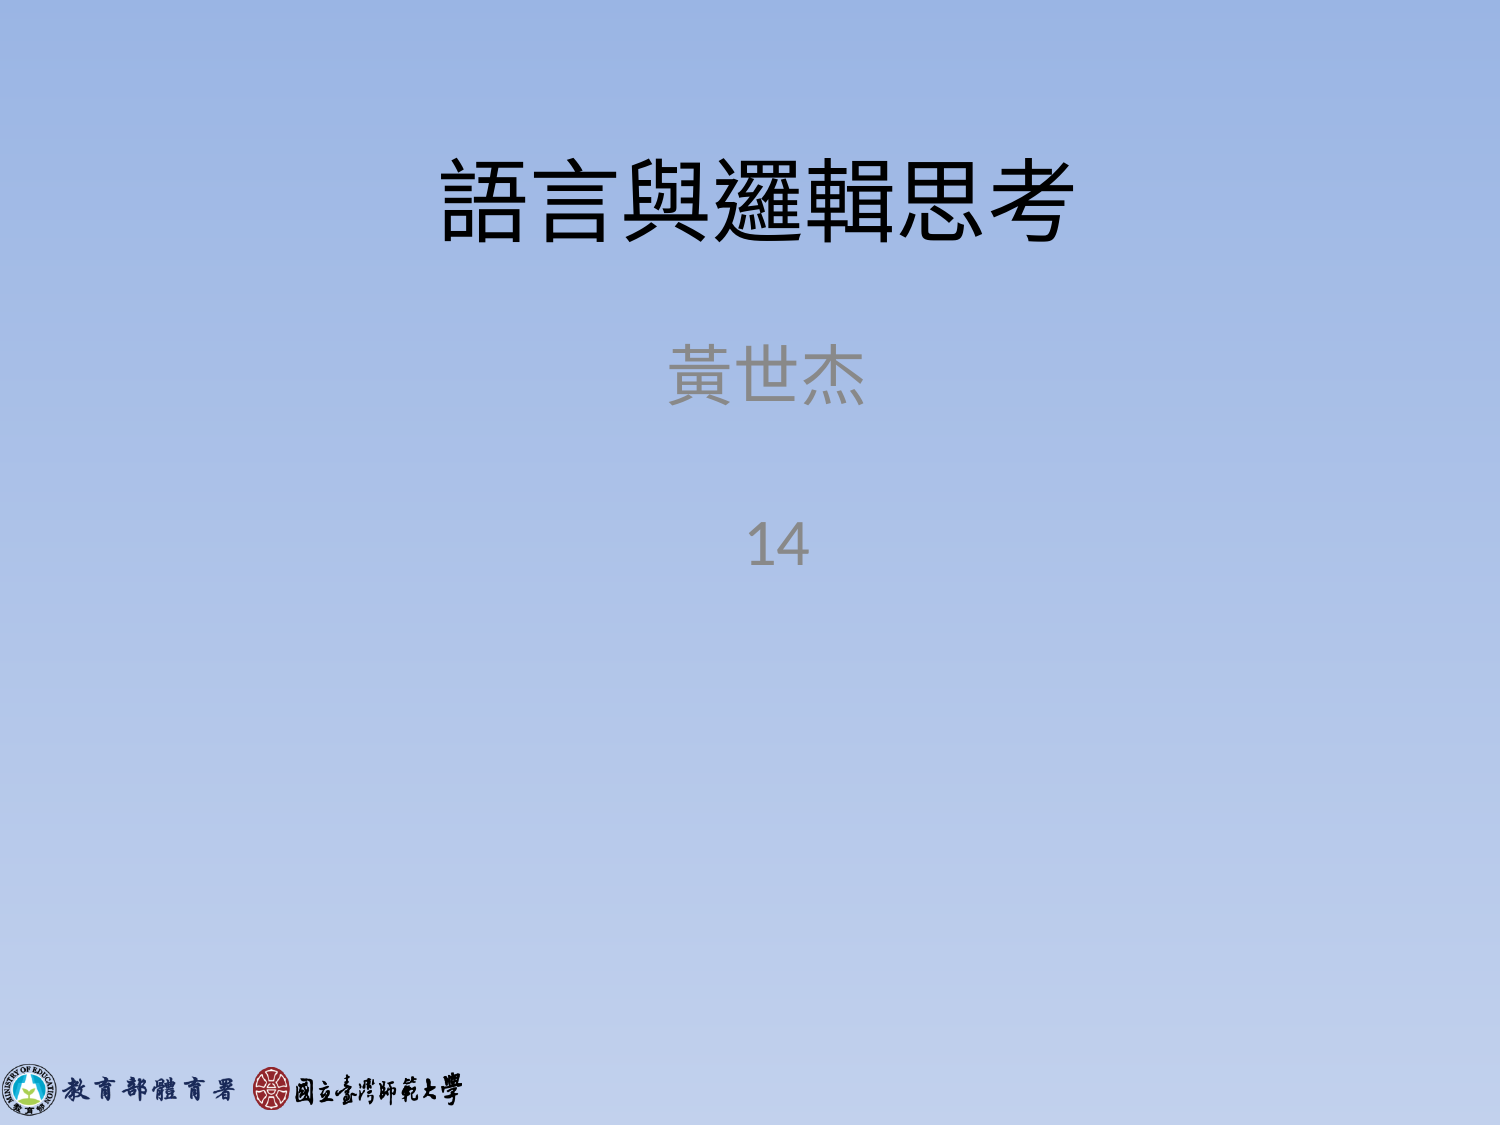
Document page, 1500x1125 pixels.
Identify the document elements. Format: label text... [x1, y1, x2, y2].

title 語言與邏輯思考 [121, 78, 1397, 320]
picture [0, 1051, 243, 1125]
subtitle 黃世杰 [242, 326, 1293, 433]
text_box 14 [251, 491, 1302, 598]
picture [253, 1067, 462, 1110]
